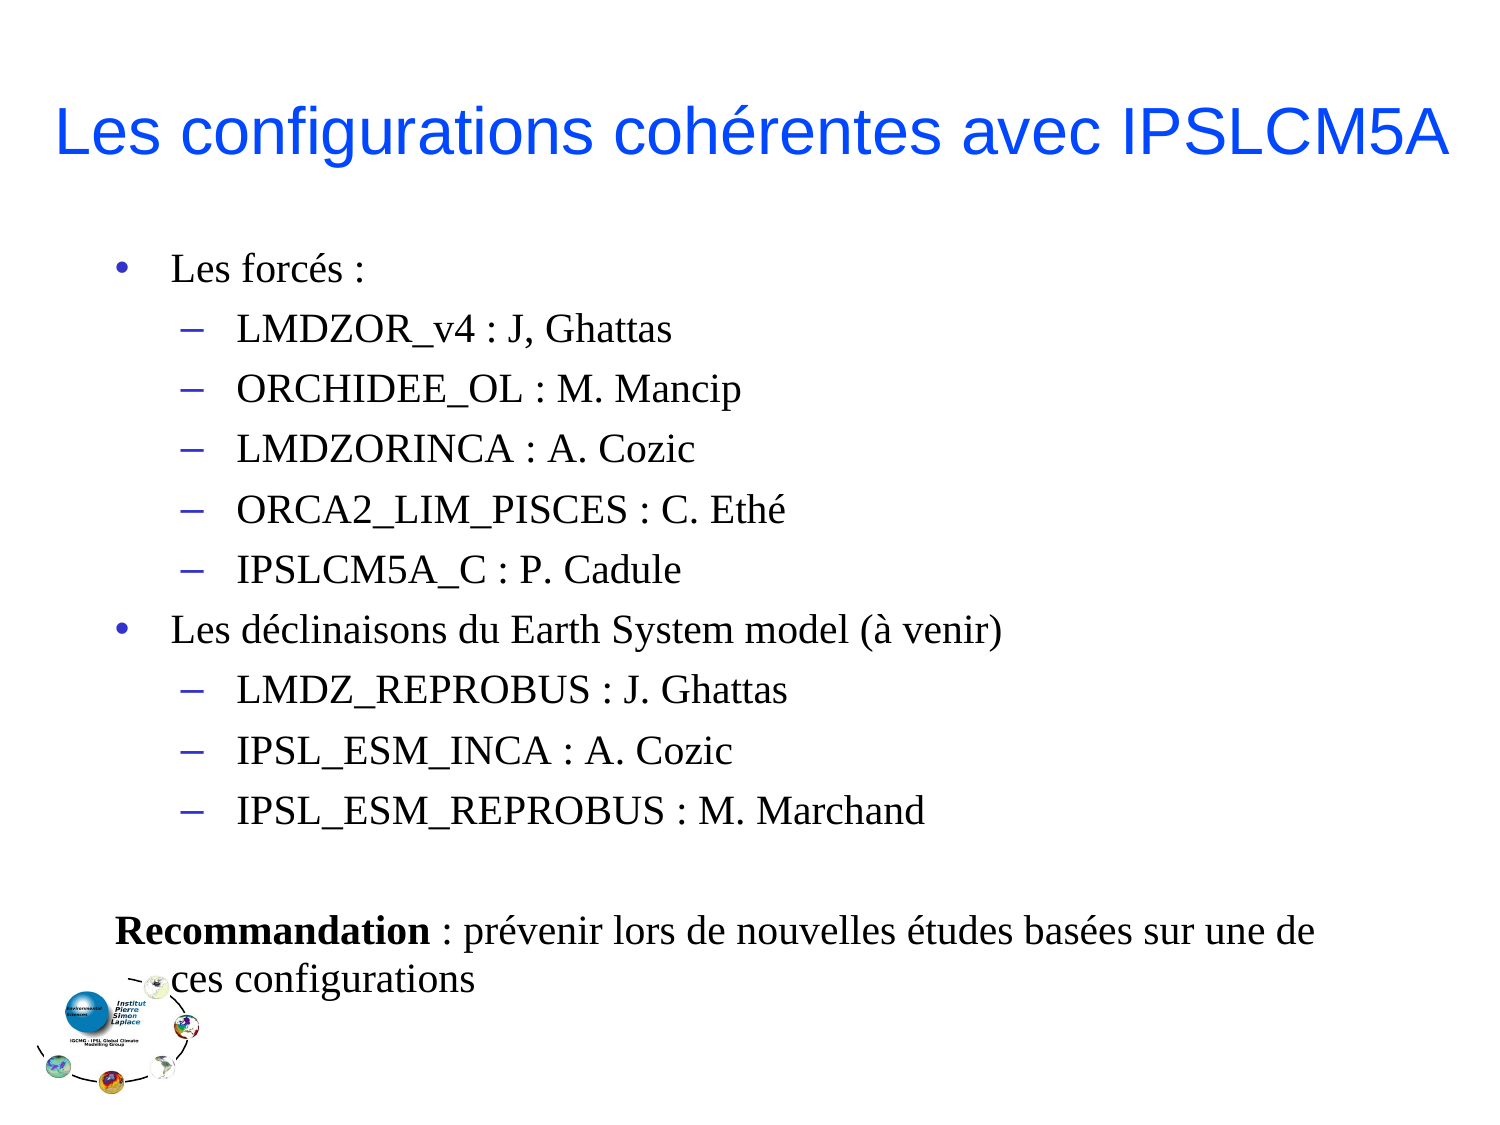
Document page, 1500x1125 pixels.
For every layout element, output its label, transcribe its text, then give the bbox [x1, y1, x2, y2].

picture [44, 1054, 72, 1079]
text_box Les configurations cohérentes avec IPSLCM5A [29, 0, 1477, 233]
text_box Les forcés : LMDZOR_v4 : J, Ghattas ORCHIDEE_OL : M. Mancip LMDZORINCA : A. Cozic ORCA2_LIM_PISCES : C. Ethé IPSLCM5A_C : P. Cadule Les déclinaisons du Earth System model (à venir) LMDZ_REPROBUS : J. Ghattas IPSL_ESM_INCA : A. Cozic IPSL_ESM_REPROBUS : M. Marchand Recommandation : prévenir lors de nouvelles études basées sur une de ces configurations [100, 236, 1376, 1104]
picture [65, 990, 100, 1017]
picture [65, 1014, 100, 1048]
